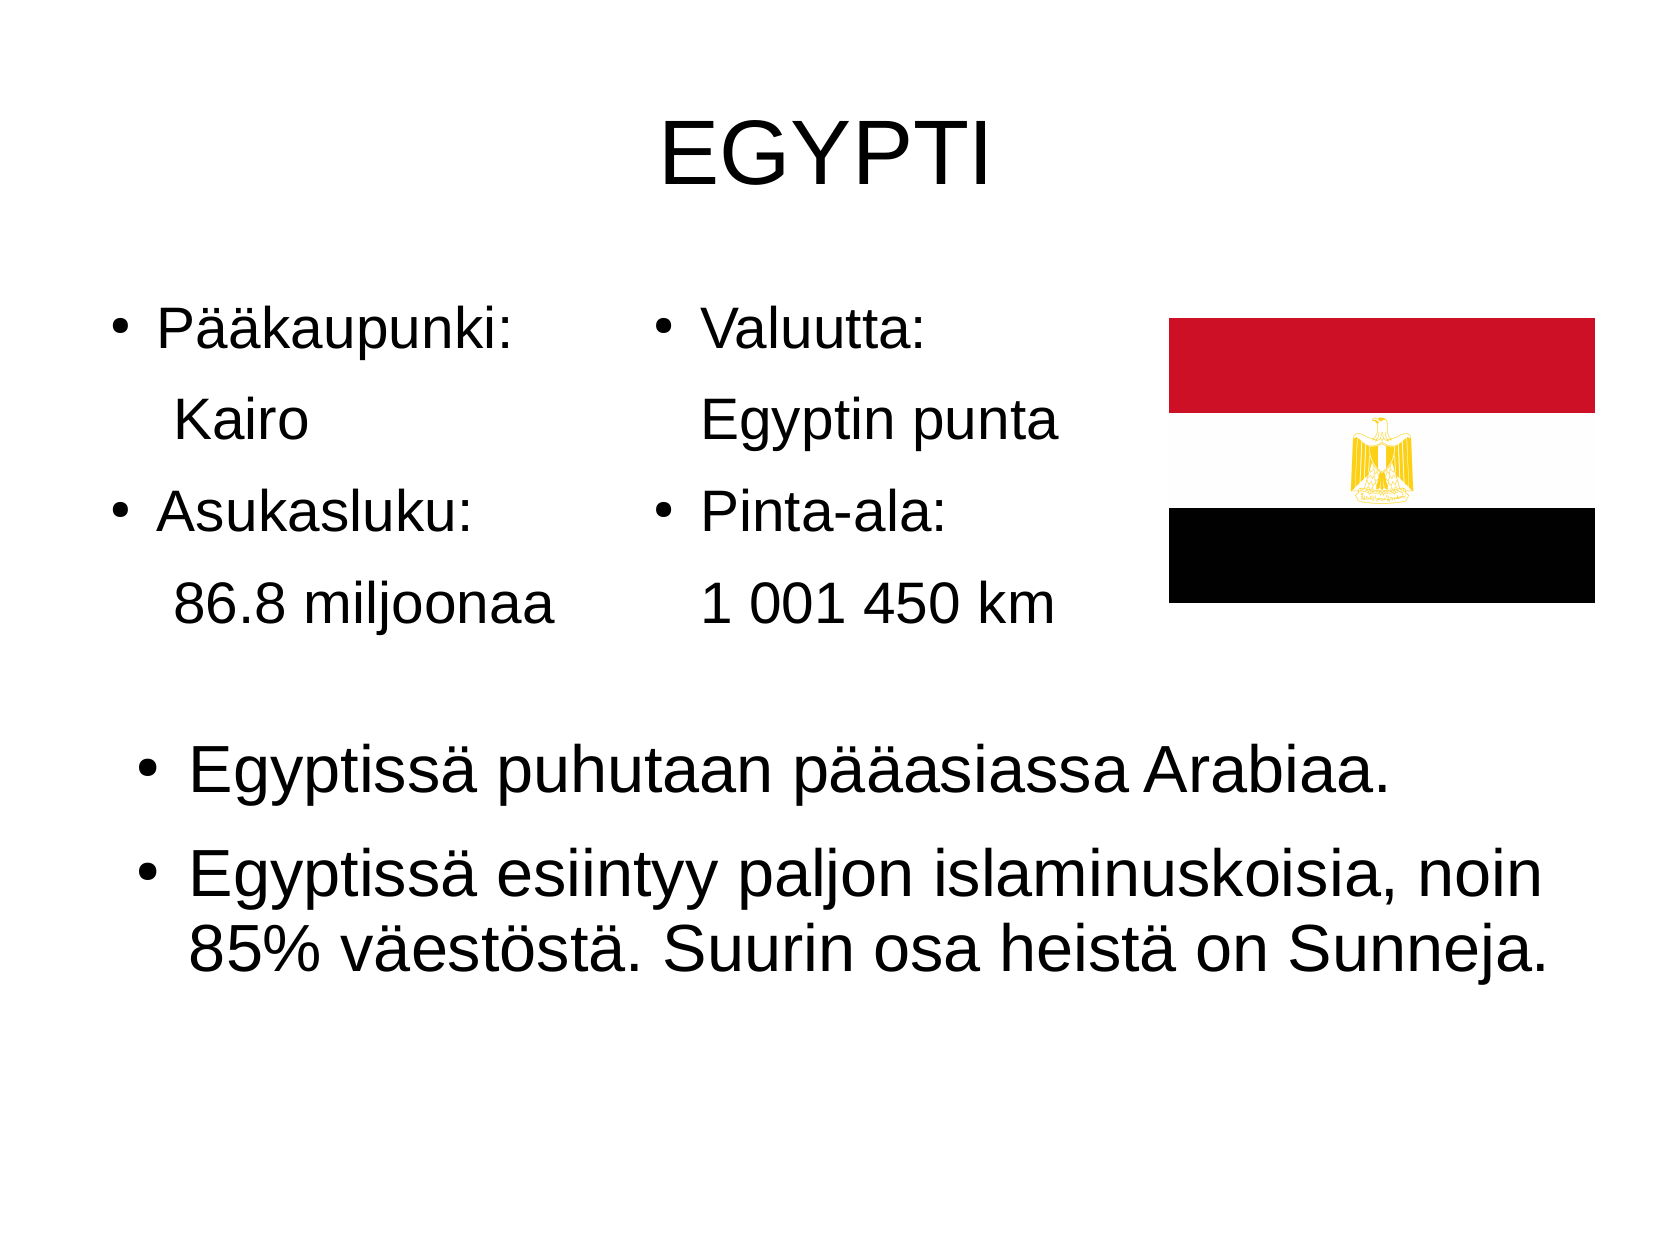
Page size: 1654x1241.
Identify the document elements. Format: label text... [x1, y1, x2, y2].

list Pääkaupunki: Kairo Asukasluku: 86.8 miljoonaa [94, 294, 804, 638]
list Valuutta: Egyptin punta Pinta-ala: 1 001 450 km [804, 294, 1364, 638]
title EGYPTI [82, 49, 1571, 257]
list Egyptissä puhutaan pääasiassa Arabiaa. Egyptissä esiintyy paljon islaminuskoisia, noin 85% väestöstä. Suurin osa heistä on Sunneja. [118, 731, 1607, 1075]
picture [1169, 318, 1595, 603]
